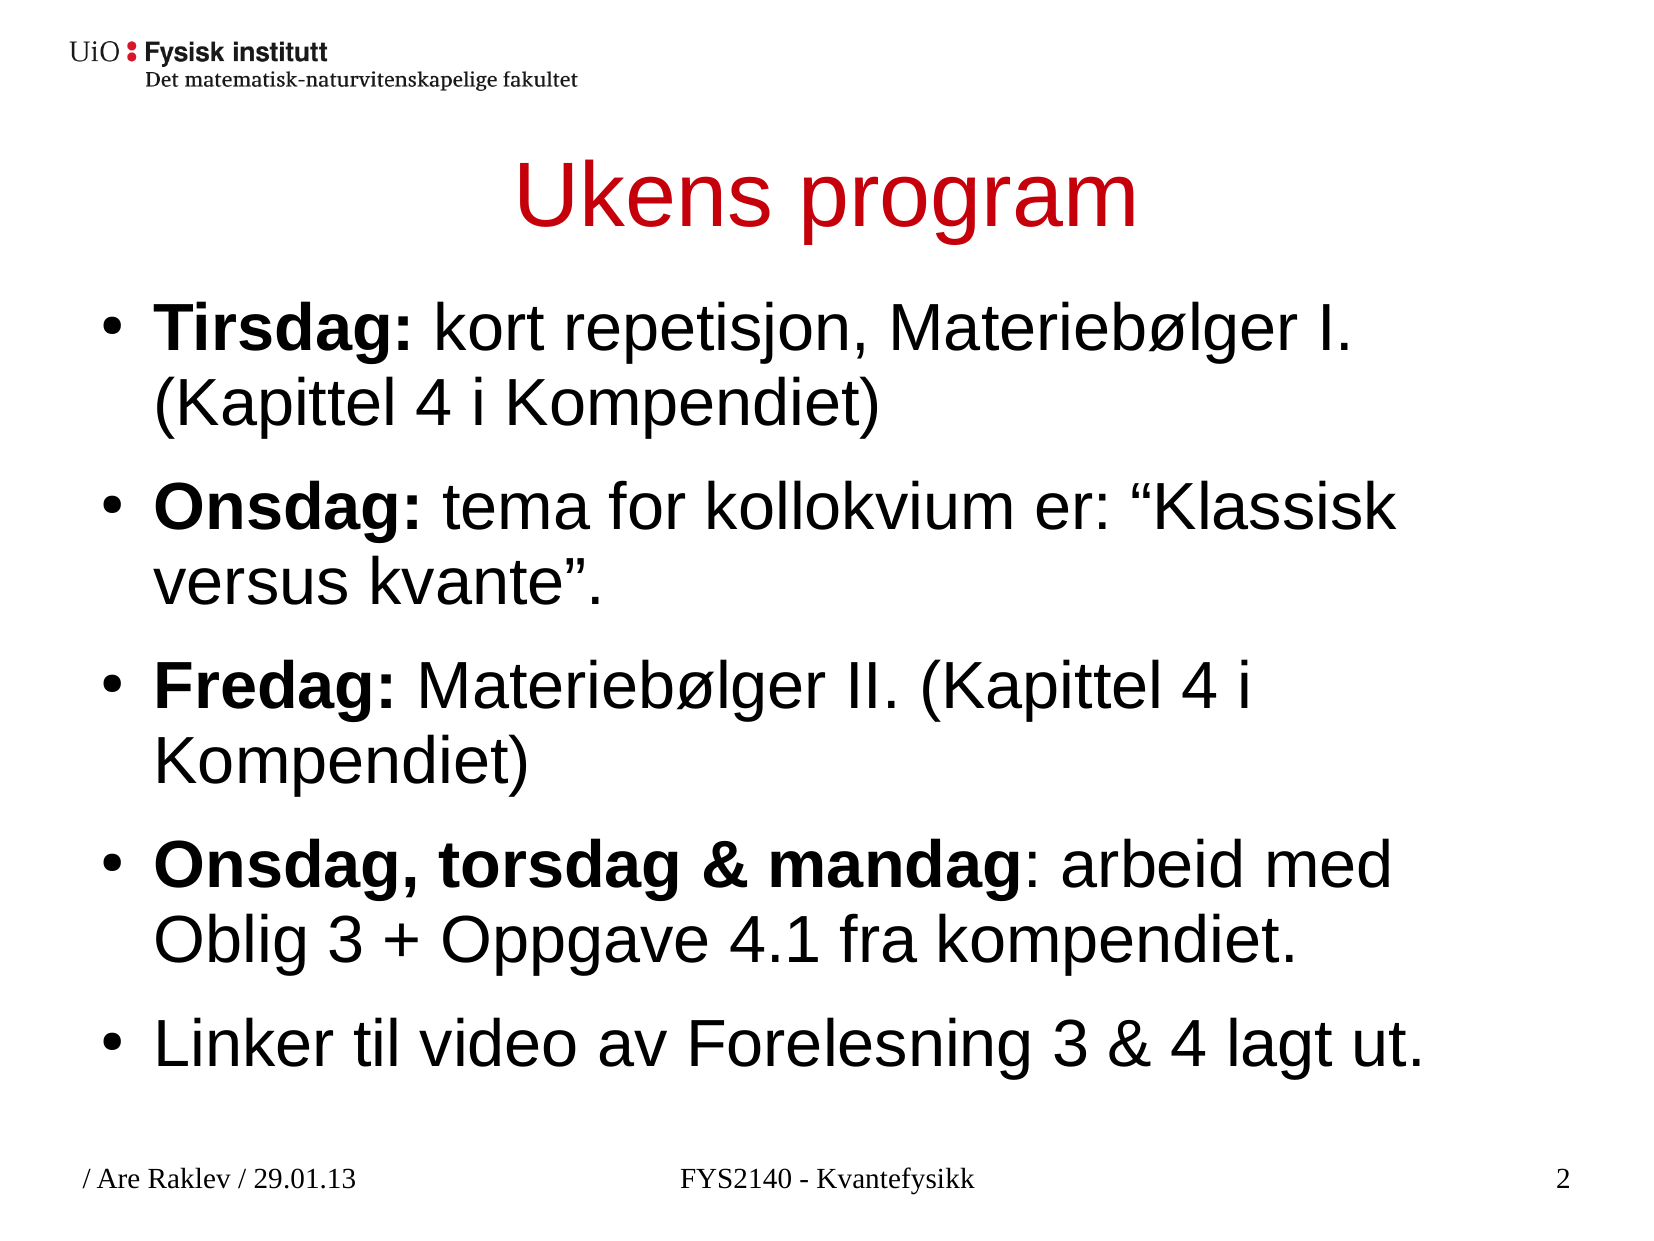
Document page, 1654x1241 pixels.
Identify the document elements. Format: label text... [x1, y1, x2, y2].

title Ukens program [82, 90, 1571, 298]
list Tirsdag: kort repetisjon, Materiebølger I. (Kapittel 4 i Kompendiet) Onsdag: tema for kollokvium er: “Klassisk versus kvante”. Fredag: Materiebølger II. (Kapittel 4 i Kompendiet) Onsdag, torsdag & mandag: arbeid med Oblig 3 + Oppgave 4.1 fra kompendiet. Linker til video av Forelesning 3 & 4 lagt ut. [82, 290, 1538, 1094]
picture [68, 37, 581, 93]
